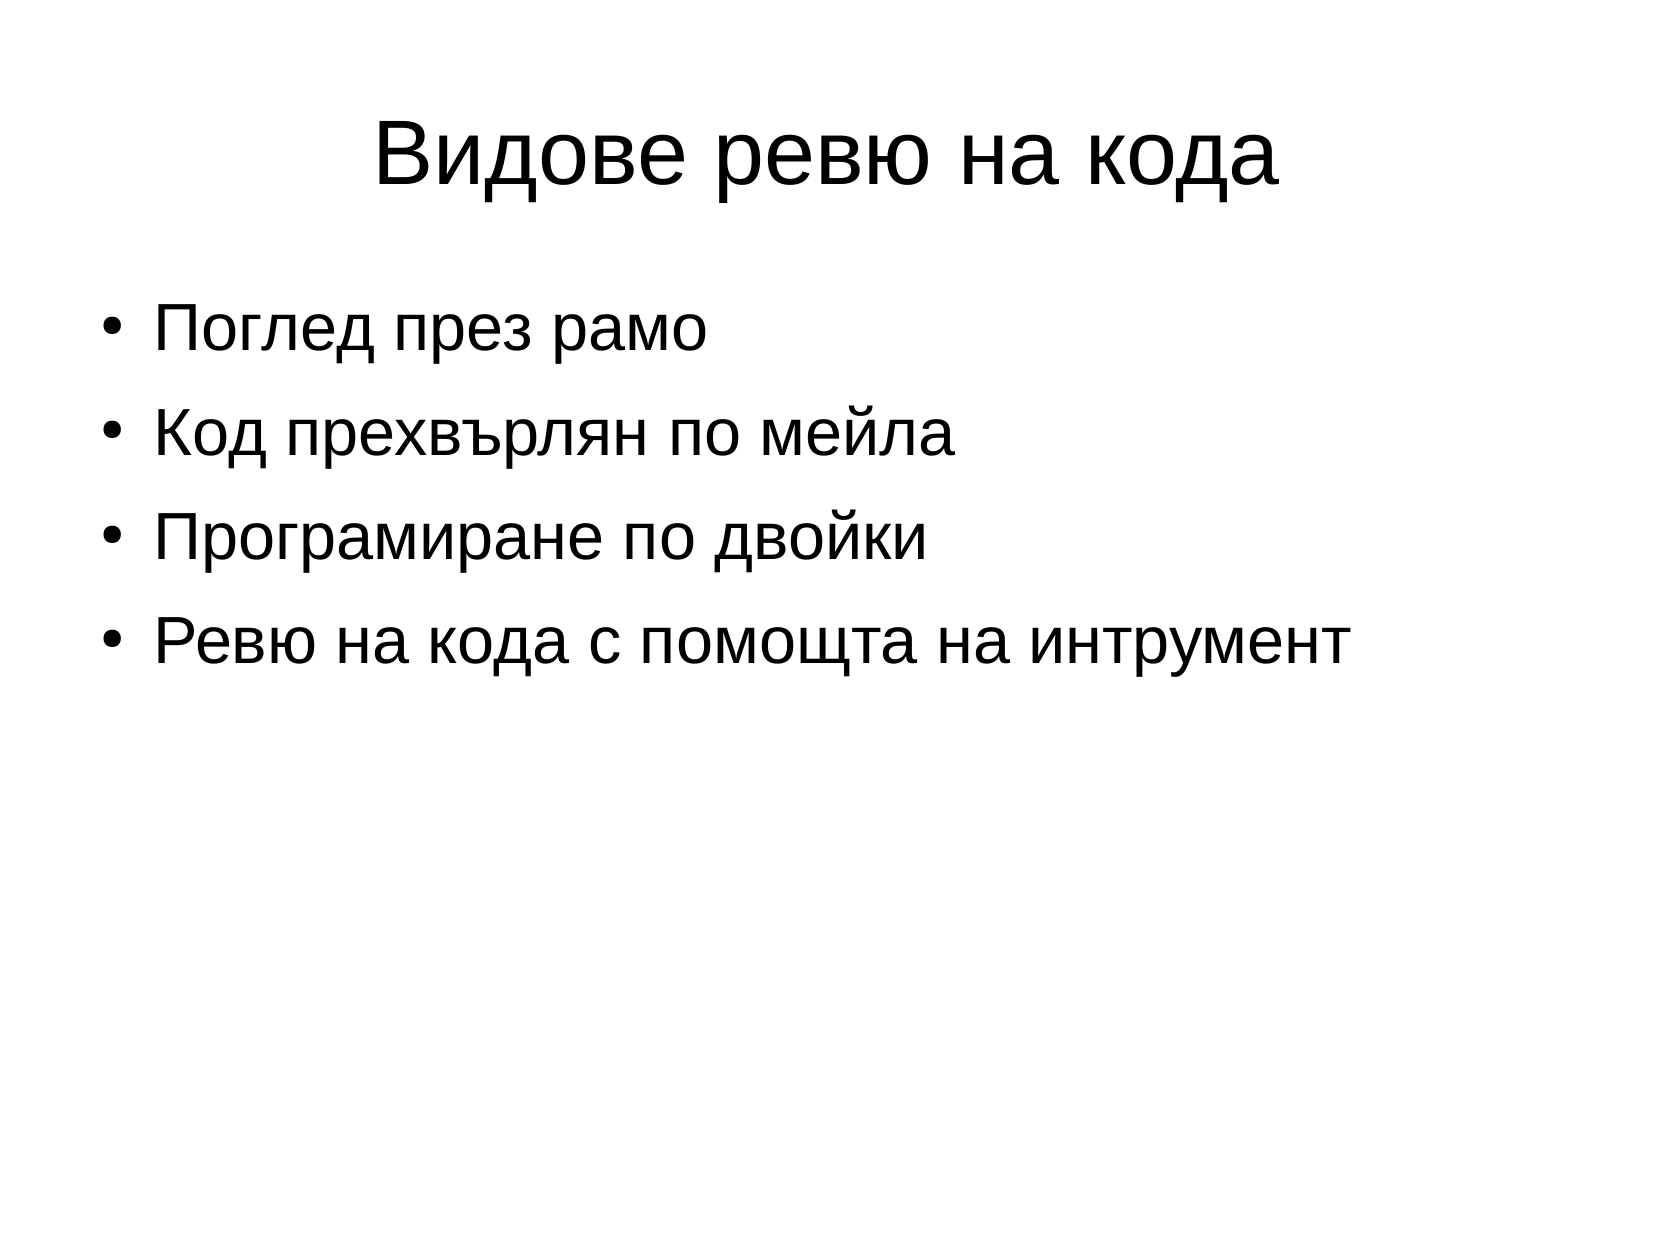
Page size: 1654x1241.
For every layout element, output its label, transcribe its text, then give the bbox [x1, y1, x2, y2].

list Поглед през рамо Код прехвърлян по мейла Програмиране по двойки Ревю на кода с помощта на интрумент [82, 290, 1571, 1010]
title Видове ревю на кода [82, 49, 1571, 257]
